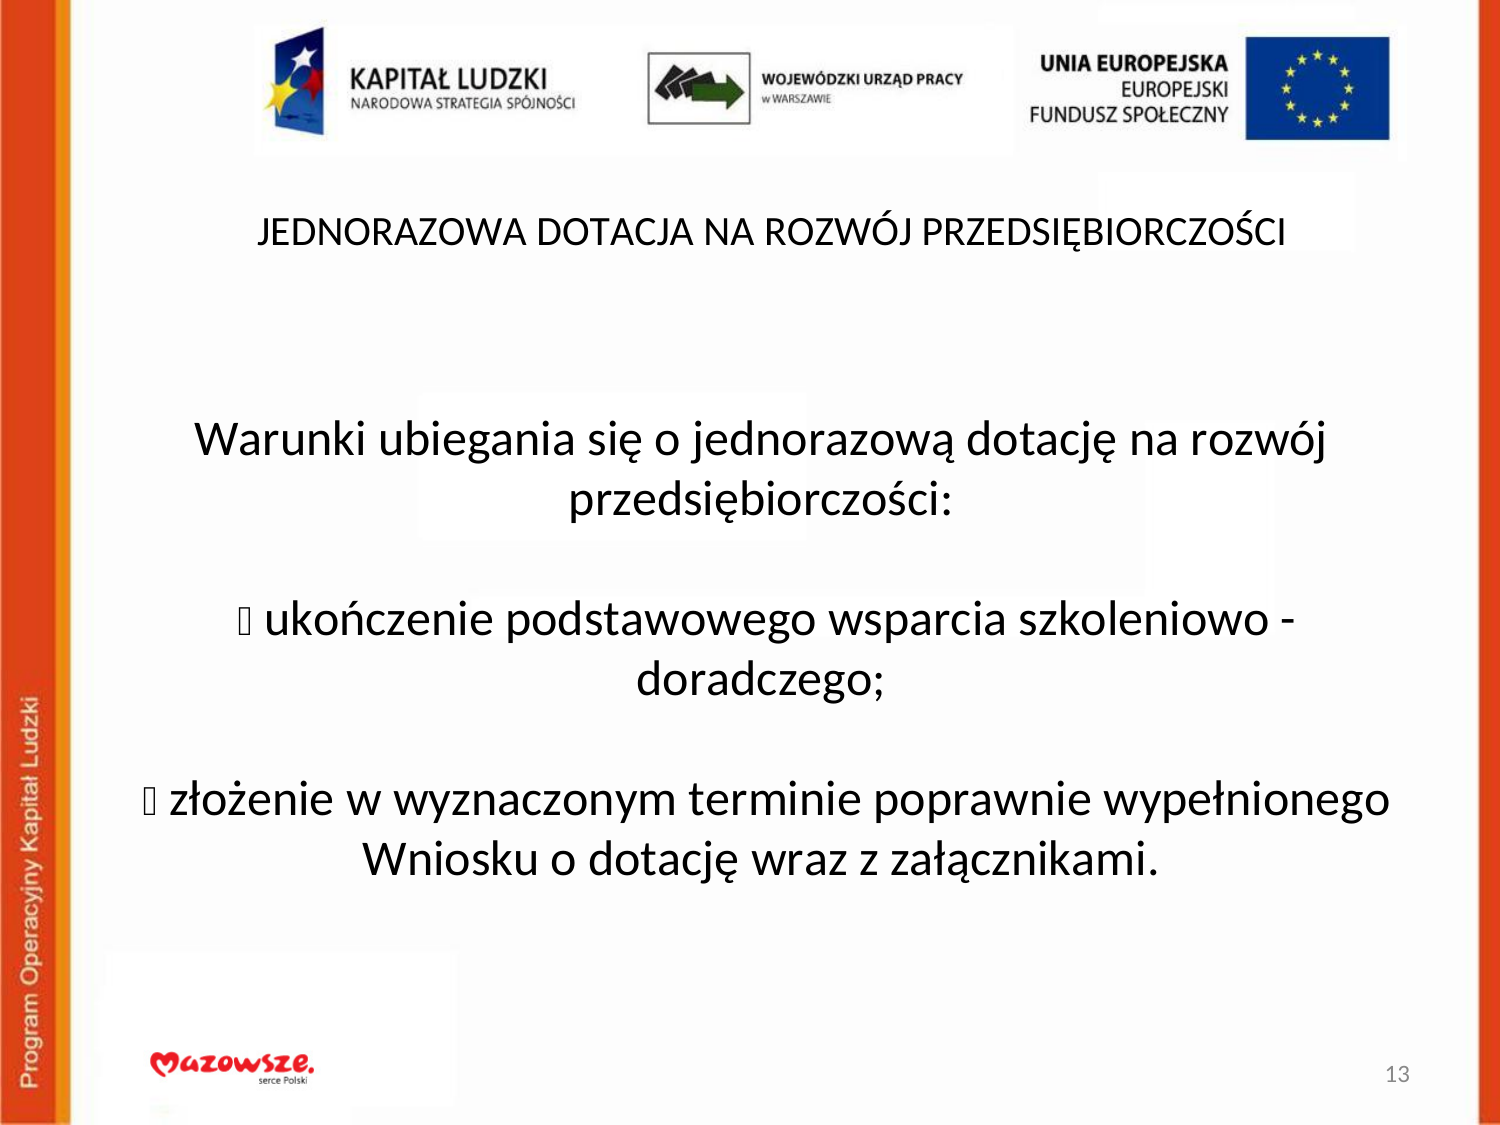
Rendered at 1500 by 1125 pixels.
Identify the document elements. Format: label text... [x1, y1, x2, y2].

text_box <numer> [1074, 1042, 1426, 1103]
text_box JEDNORAZOWA DOTACJA NA ROZWÓJ PRZEDSIĘBIORCZOŚCI [194, 196, 1351, 256]
title Warunki ubiegania się o jednorazową dotację na rozwój przedsiębiorczości:  ukończenie podstawowego wsparcia szkoleniowo - doradczego;  złożenie w wyznaczonym terminie poprawnie wypełnionego Wniosku o dotację wraz z załącznikami. [112, 278, 1411, 1012]
picture [0, 0, 1500, 1125]
